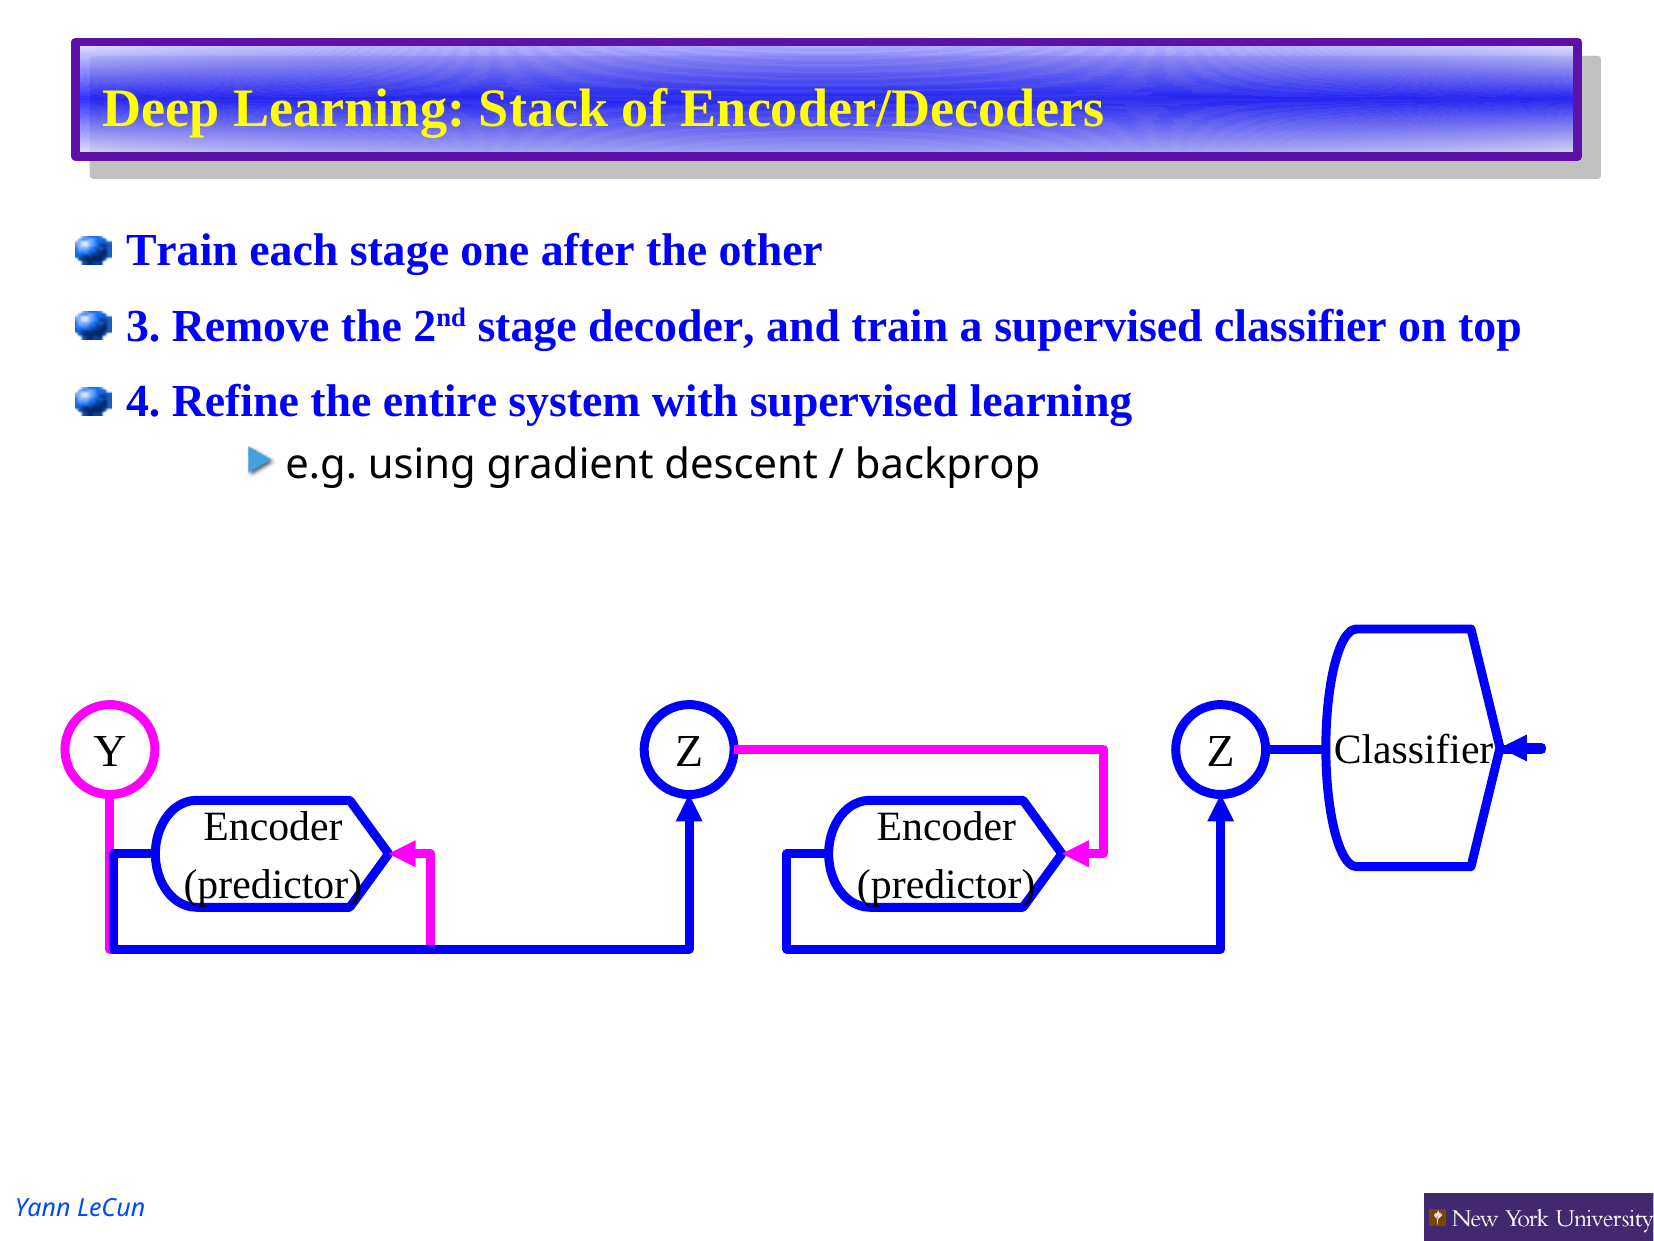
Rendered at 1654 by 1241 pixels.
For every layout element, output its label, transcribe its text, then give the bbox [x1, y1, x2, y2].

text_box Encoder (predictor) [155, 800, 389, 908]
text_box Classifier [1325, 628, 1501, 867]
title Deep Learning: Stack of Encoder/Decoders [75, 41, 1578, 157]
picture [1424, 1193, 1654, 1241]
text_box Y [64, 704, 155, 795]
text_box Z [644, 704, 734, 795]
text_box Encoder (predictor) [828, 800, 1062, 908]
list Train each stage one after the other 3. Remove the 2nd stage decoder, and train a supervised classifier on top 4. Refine the entire system with supervised learning e.g. using gradient descent / backprop [75, 225, 1561, 563]
text_box Z [1175, 704, 1266, 795]
